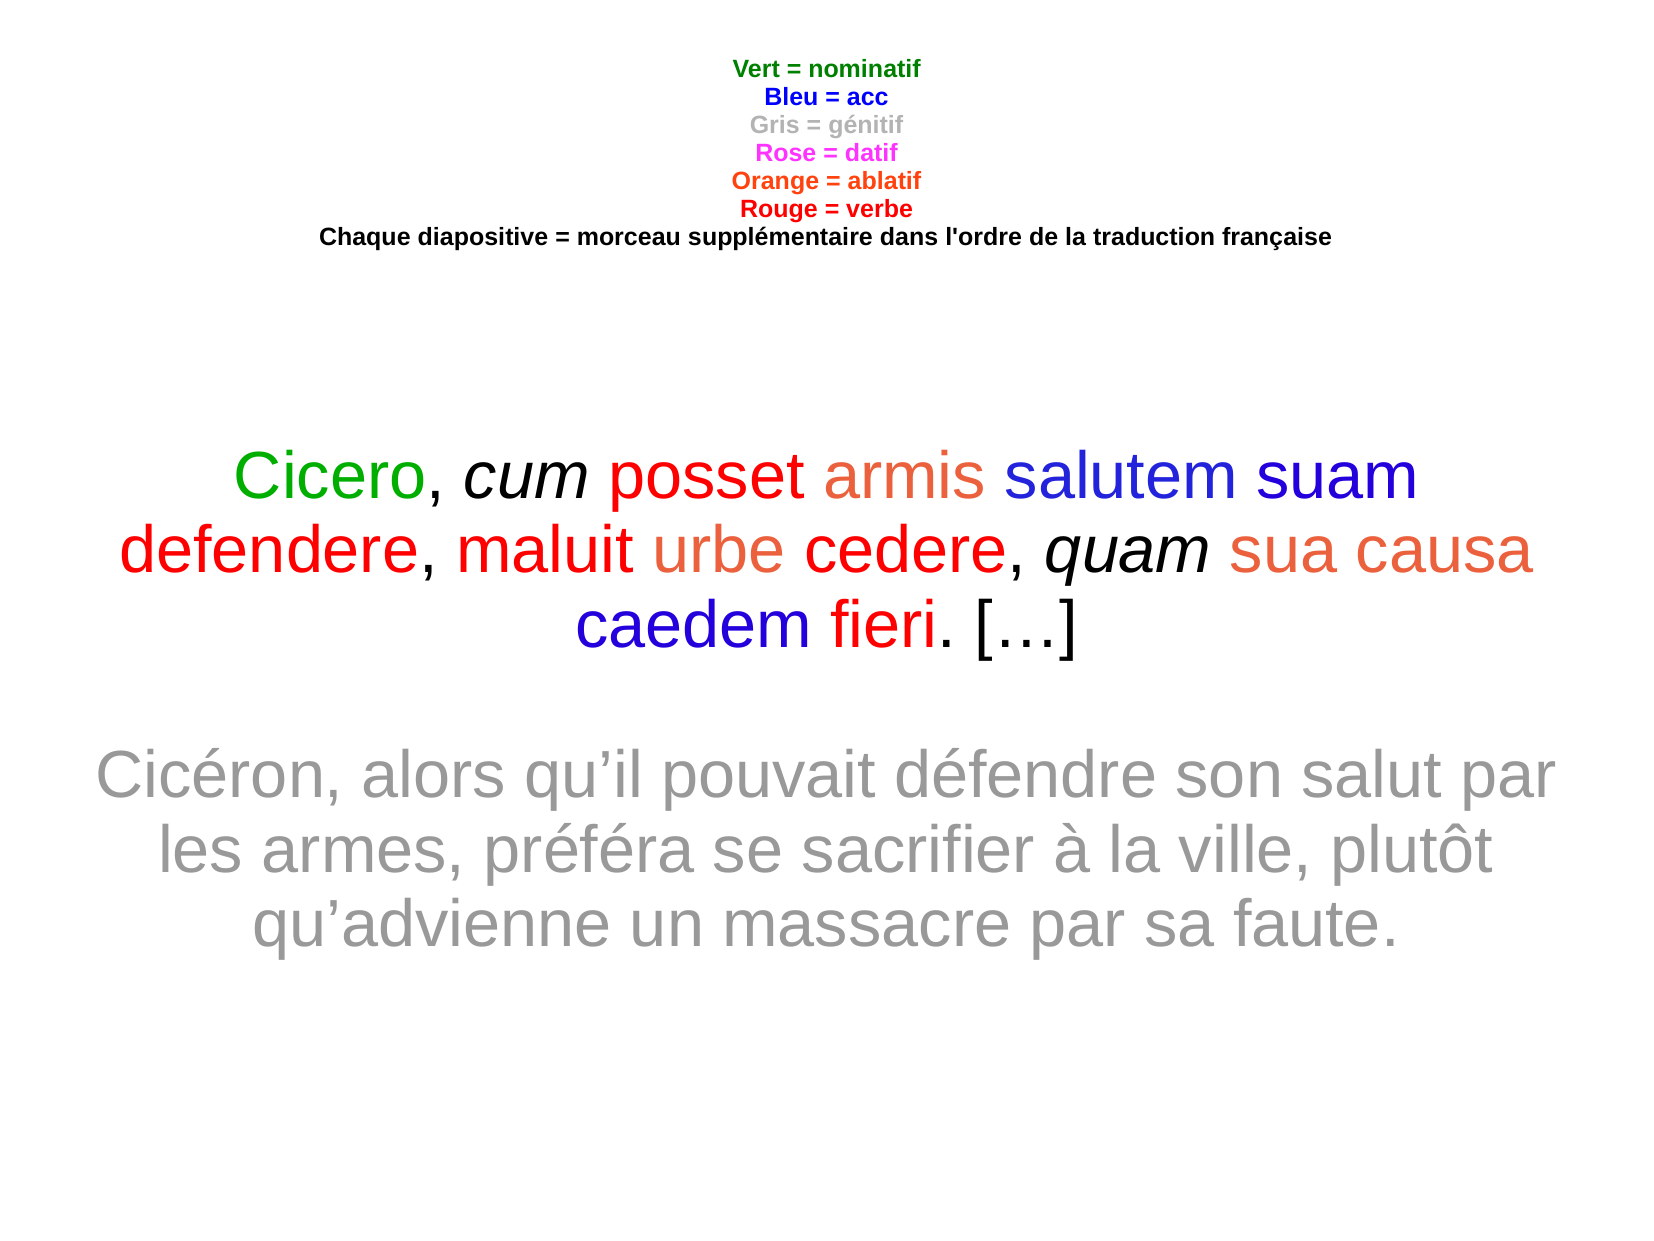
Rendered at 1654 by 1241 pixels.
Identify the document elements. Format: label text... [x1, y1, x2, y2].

subtitle Cicero, cum posset armis salutem suam defendere, maluit urbe cedere, quam sua causa caedem fieri. […] Cicéron, alors qu’il pouvait défendre son salut par les armes, préféra se sacrifier à la ville, plutôt qu’advienne un massacre par sa faute. [82, 290, 1571, 1109]
title Vert = nominatif Bleu = acc Gris = génitif Rose = datif Orange = ablatif Rouge = verbe Chaque diapositive = morceau supplémentaire dans l'ordre de la traduction française [82, 49, 1571, 257]
